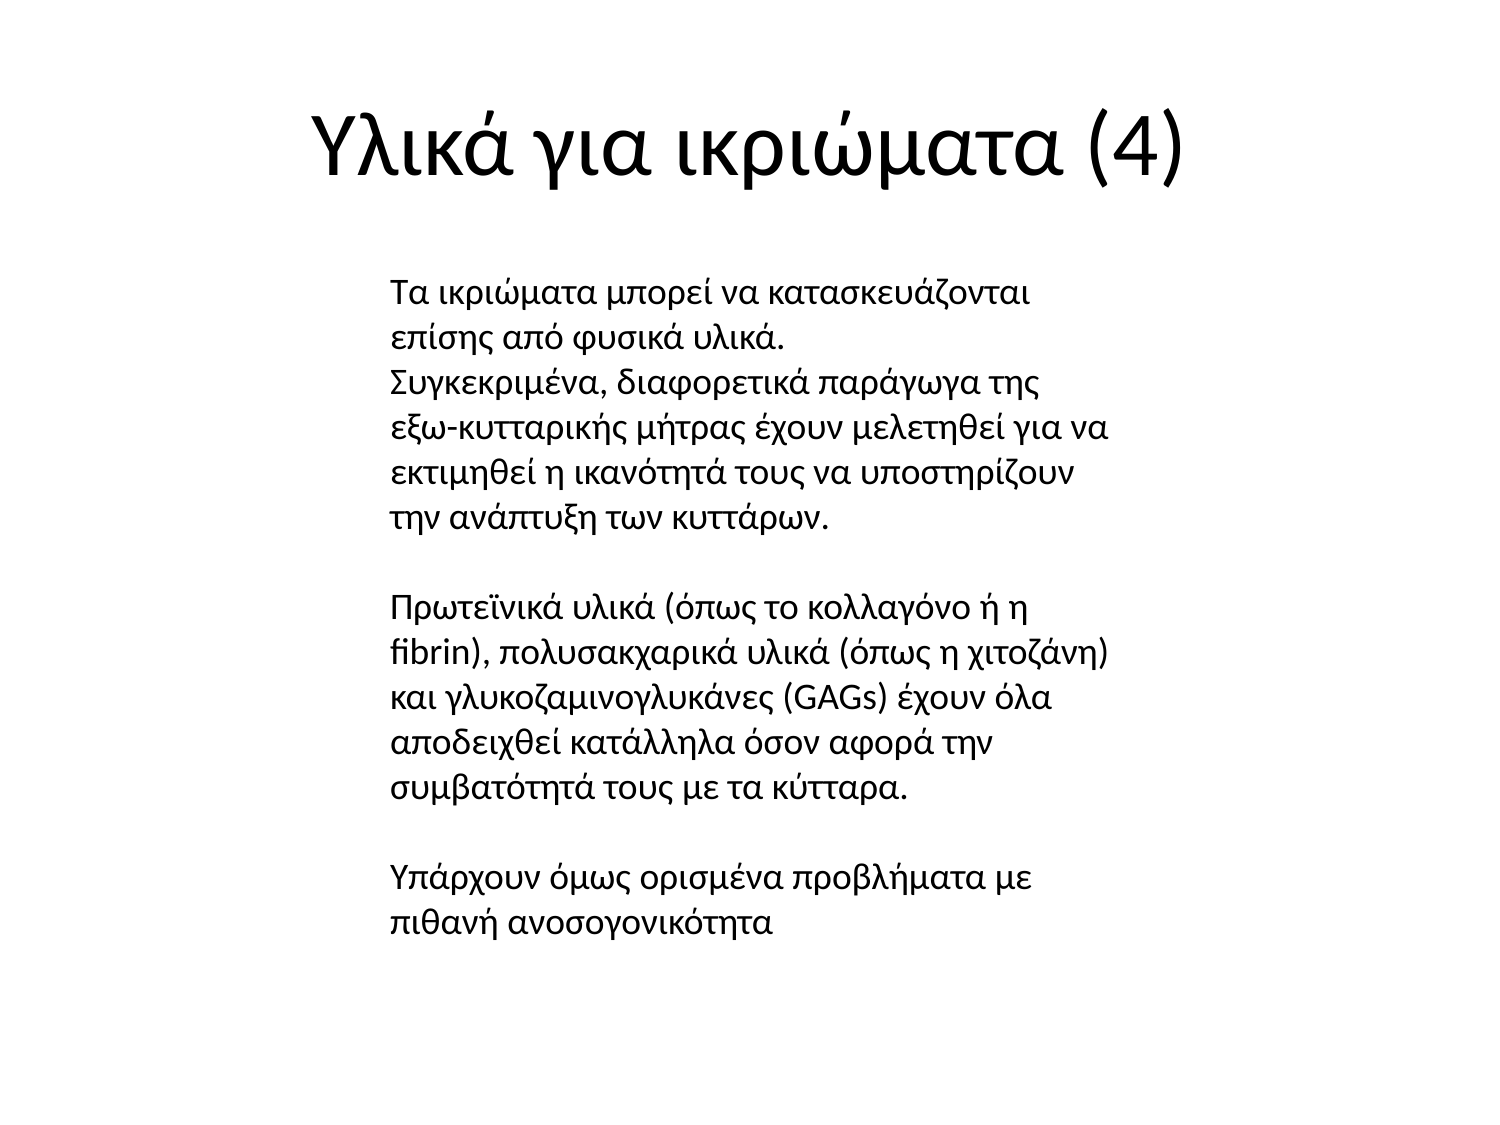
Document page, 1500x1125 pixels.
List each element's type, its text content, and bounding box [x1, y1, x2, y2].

text_box Τα ικριώματα μπορεί να κατασκευάζονται επίσης από φυσικά υλικά. Συγκεκριμένα, διαφορετικά παράγωγα της εξω-κυτταρικής μήτρας έχουν μελετηθεί για να εκτιμηθεί η ικανότητά τους να υποστηρίζουν την ανάπτυξη των κυττάρων. Πρωτεϊνικά υλικά (όπως το κολλαγόνο ή η fibrin), πολυσακχαρικά υλικά (όπως η χιτοζάνη) και γλυκοζαμινογλυκάνες (GAGs) έχουν όλα αποδειχθεί κατάλληλα όσον αφορά την συμβατότητά τους με τα κύτταρα. Υπάρχουν όμως ορισμένα προβλήματα με πιθανή ανοσογονικότητα [375, 259, 1125, 950]
title Υλικά για ικριώματα (4) [75, 45, 1426, 233]
